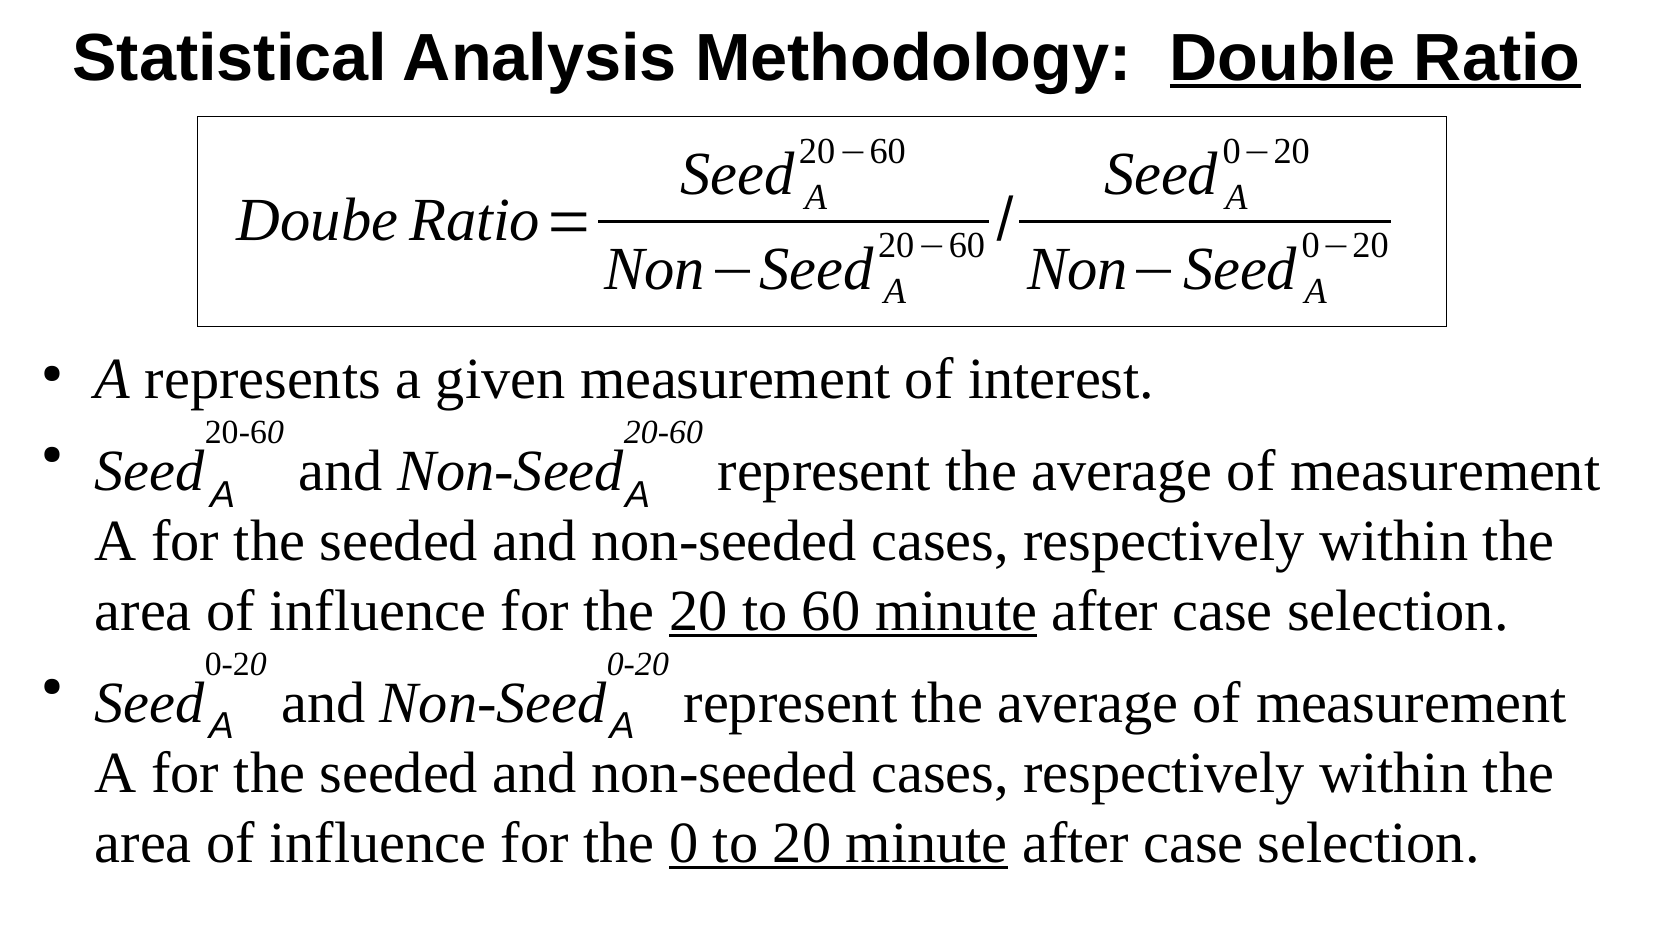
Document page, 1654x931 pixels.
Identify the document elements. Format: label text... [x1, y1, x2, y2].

chart [217, 131, 1410, 312]
list A represents a given measurement of interest. Seed20-60 and Non-Seed20-60 represent the average of measurement A for the seeded and non-seeded cases, respectively within the area of influence for the 20 to 60 minute after case selection. Seed0-20 and Non-Seed0-20 represent the average of measurement A for the seeded and non-seeded cases, respectively within the area of influence for the 0 to 20 minute after case selection. [9, 332, 1636, 921]
text_box A [209, 704, 240, 747]
text_box A [210, 473, 241, 516]
text_box A [609, 704, 640, 747]
text_box A [625, 473, 656, 516]
text_box Statistical Analysis Methodology: Double Ratio [0, 10, 1654, 87]
